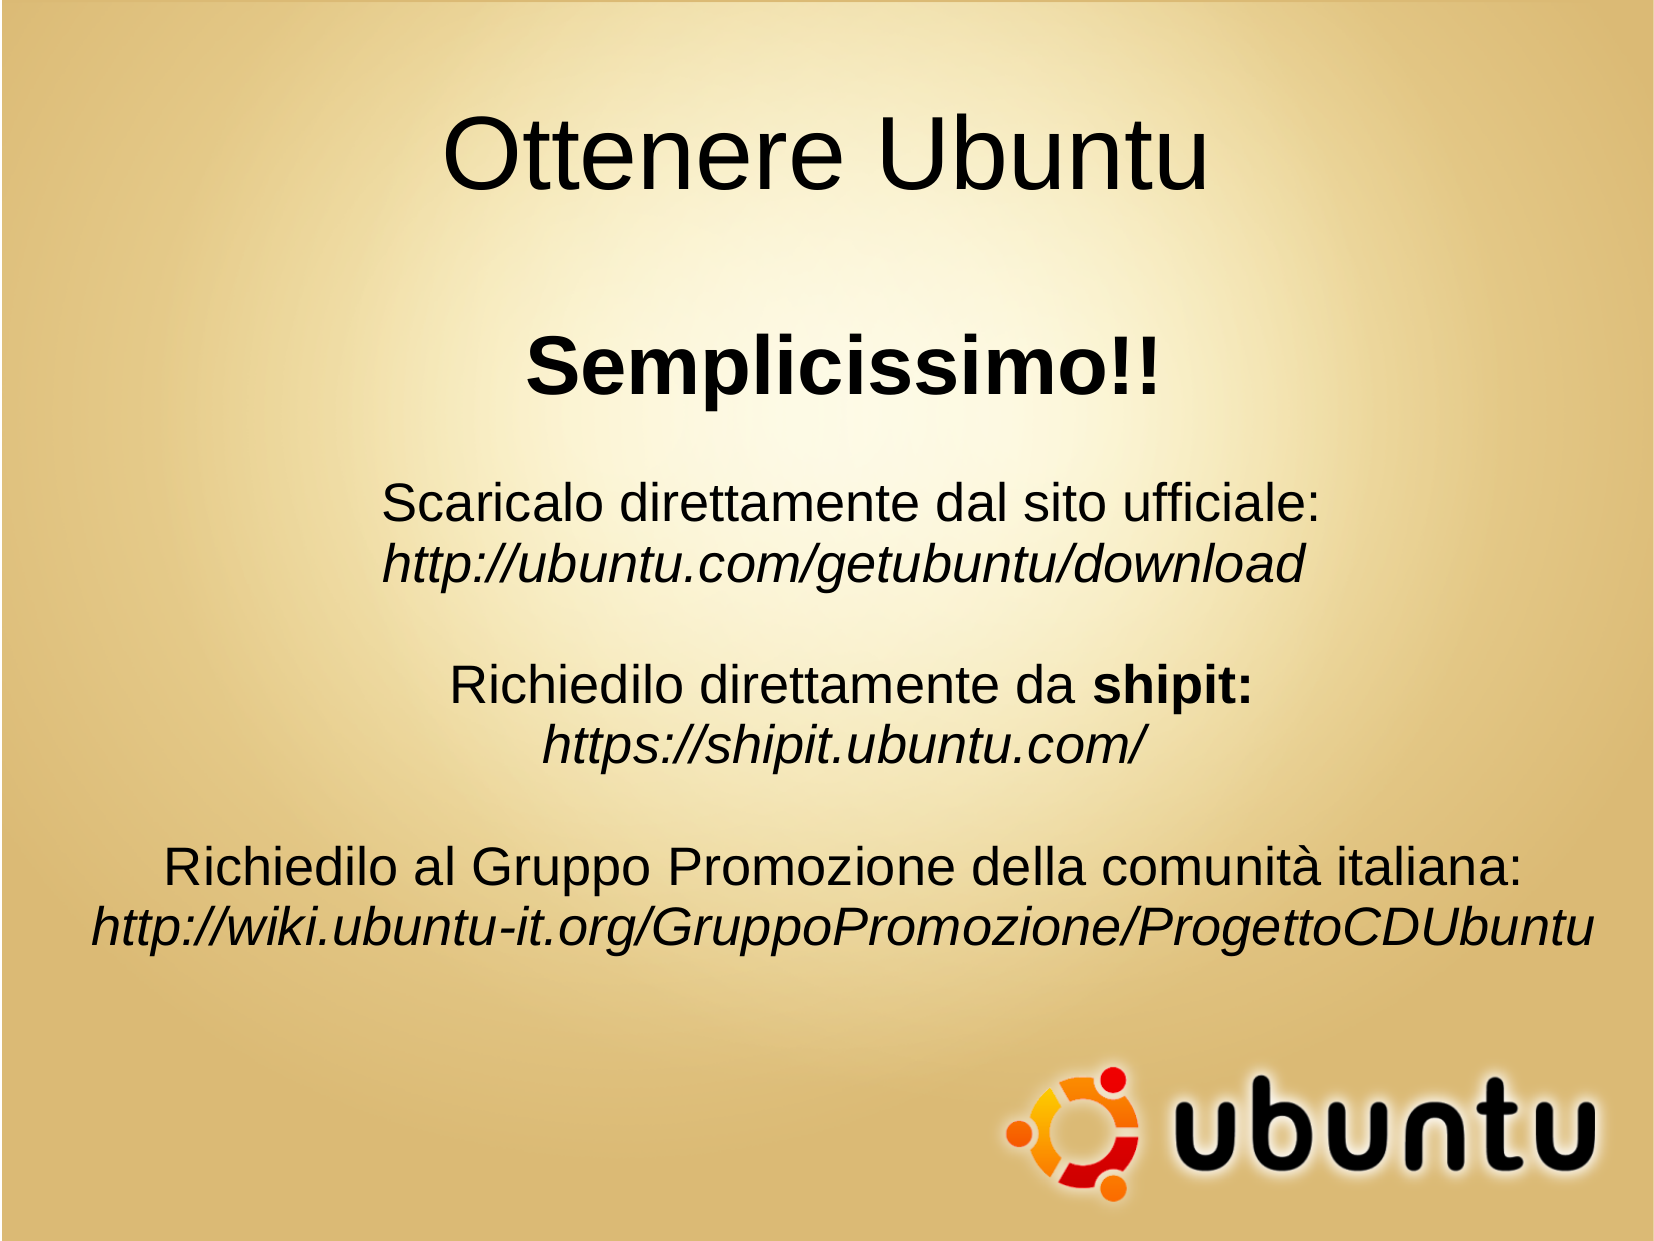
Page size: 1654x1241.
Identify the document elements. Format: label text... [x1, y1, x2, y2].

picture [2, 1040, 1654, 1241]
subtitle Semplicissimo!! Scaricalo direttamente dal sito ufficiale: http://ubuntu.com/getubuntu/download Richiedilo direttamente da shipit: https://shipit.ubuntu.com/ Richiedilo al Gruppo Promozione della comunità italiana: http://wiki.ubuntu-it.org/GruppoPromozione/ProgettoCDUbuntu [0, 236, 1654, 1040]
title Ottenere Ubuntu [82, 49, 1571, 236]
picture [2, 0, 1654, 236]
